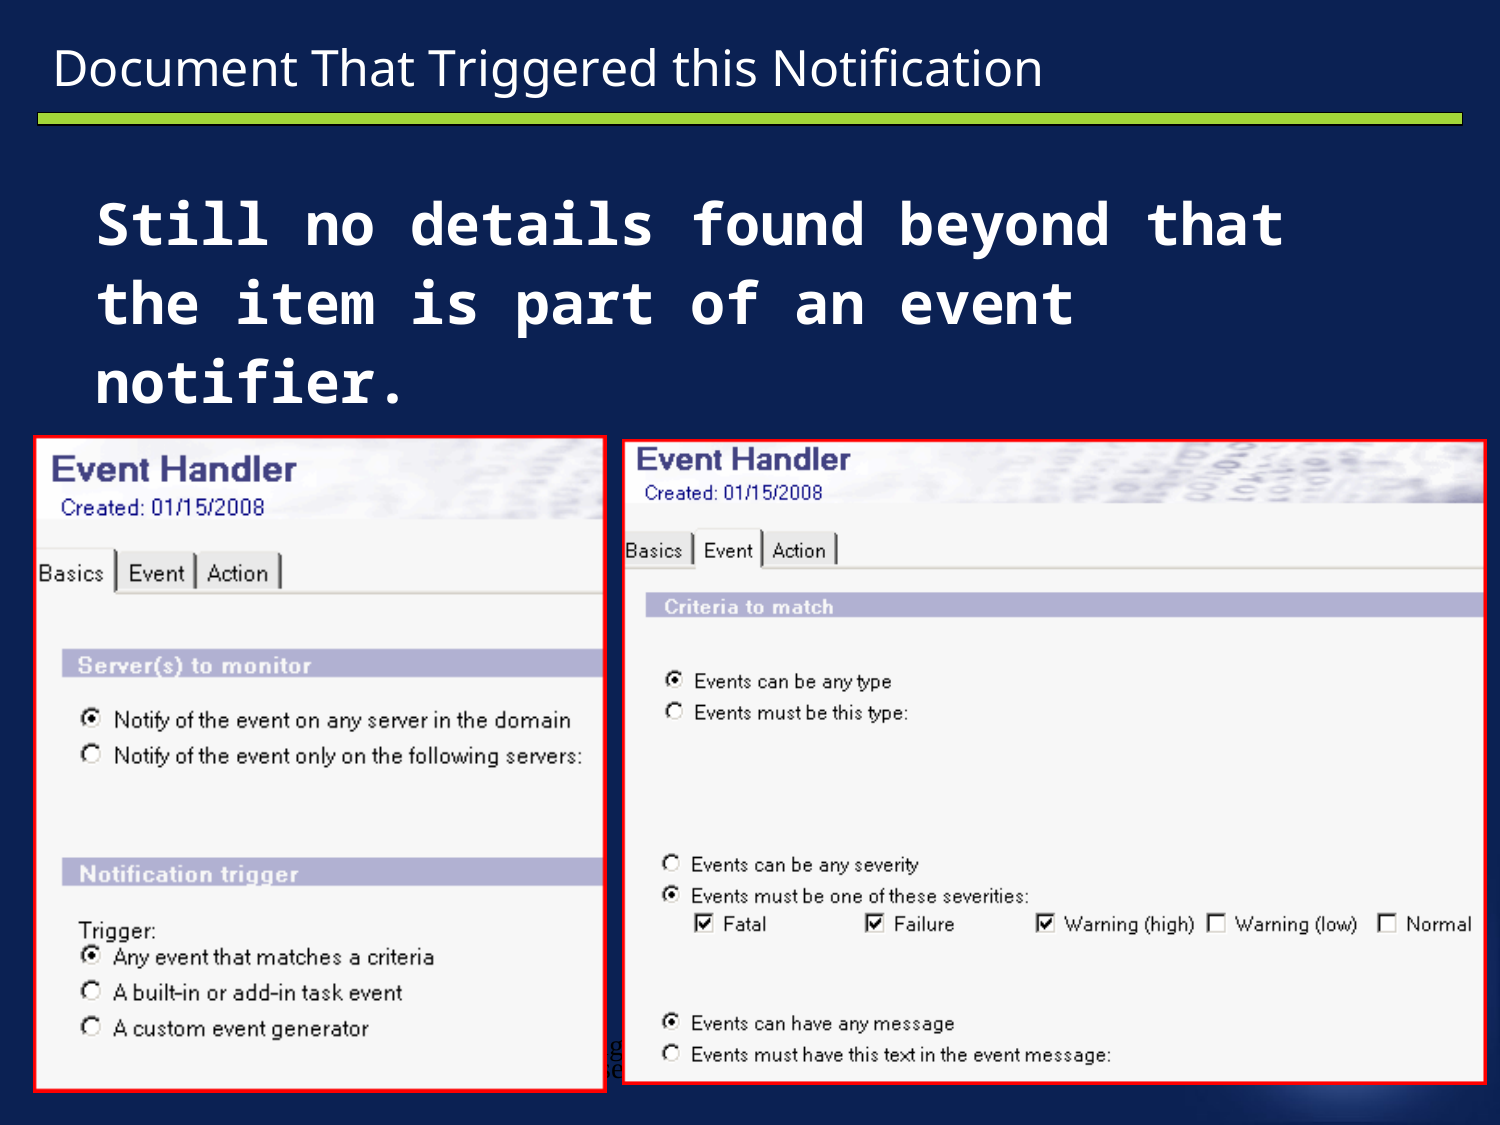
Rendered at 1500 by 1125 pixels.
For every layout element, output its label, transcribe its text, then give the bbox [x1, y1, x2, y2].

text_box [37, 112, 1463, 126]
text_box Document That Triggered this Notification [37, 24, 1363, 96]
text_box Still no details found beyond that the item is part of an event notifier. [80, 175, 1388, 390]
picture [0, 0, 1500, 1125]
